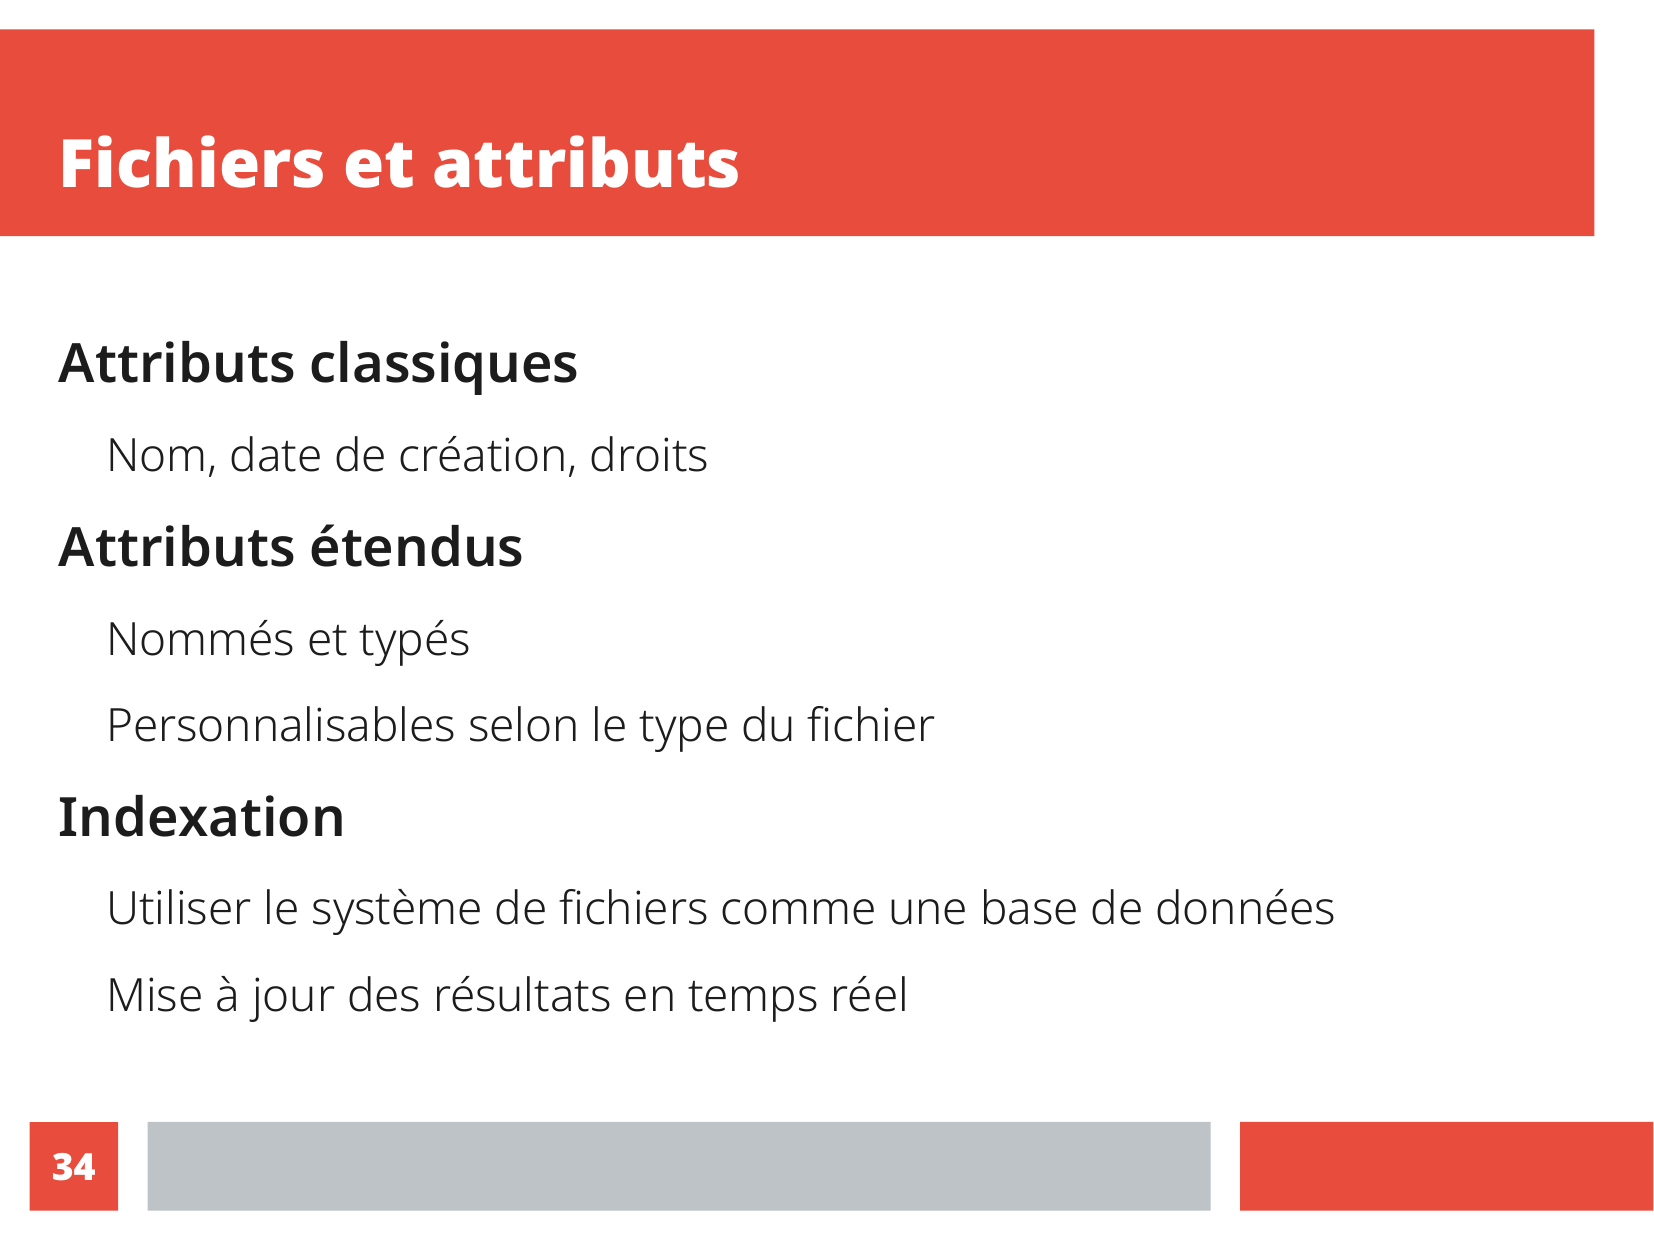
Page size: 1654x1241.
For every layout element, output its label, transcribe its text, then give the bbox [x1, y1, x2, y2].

list Attributs classiques Nom, date de création, droits Attributs étendus Nommés et typés Personnalisables selon le type du fichier Indexation Utiliser le système de fichiers comme une base de données Mise à jour des résultats en temps réel [59, 324, 1565, 1093]
title Fichiers et attributs [59, 59, 1595, 207]
